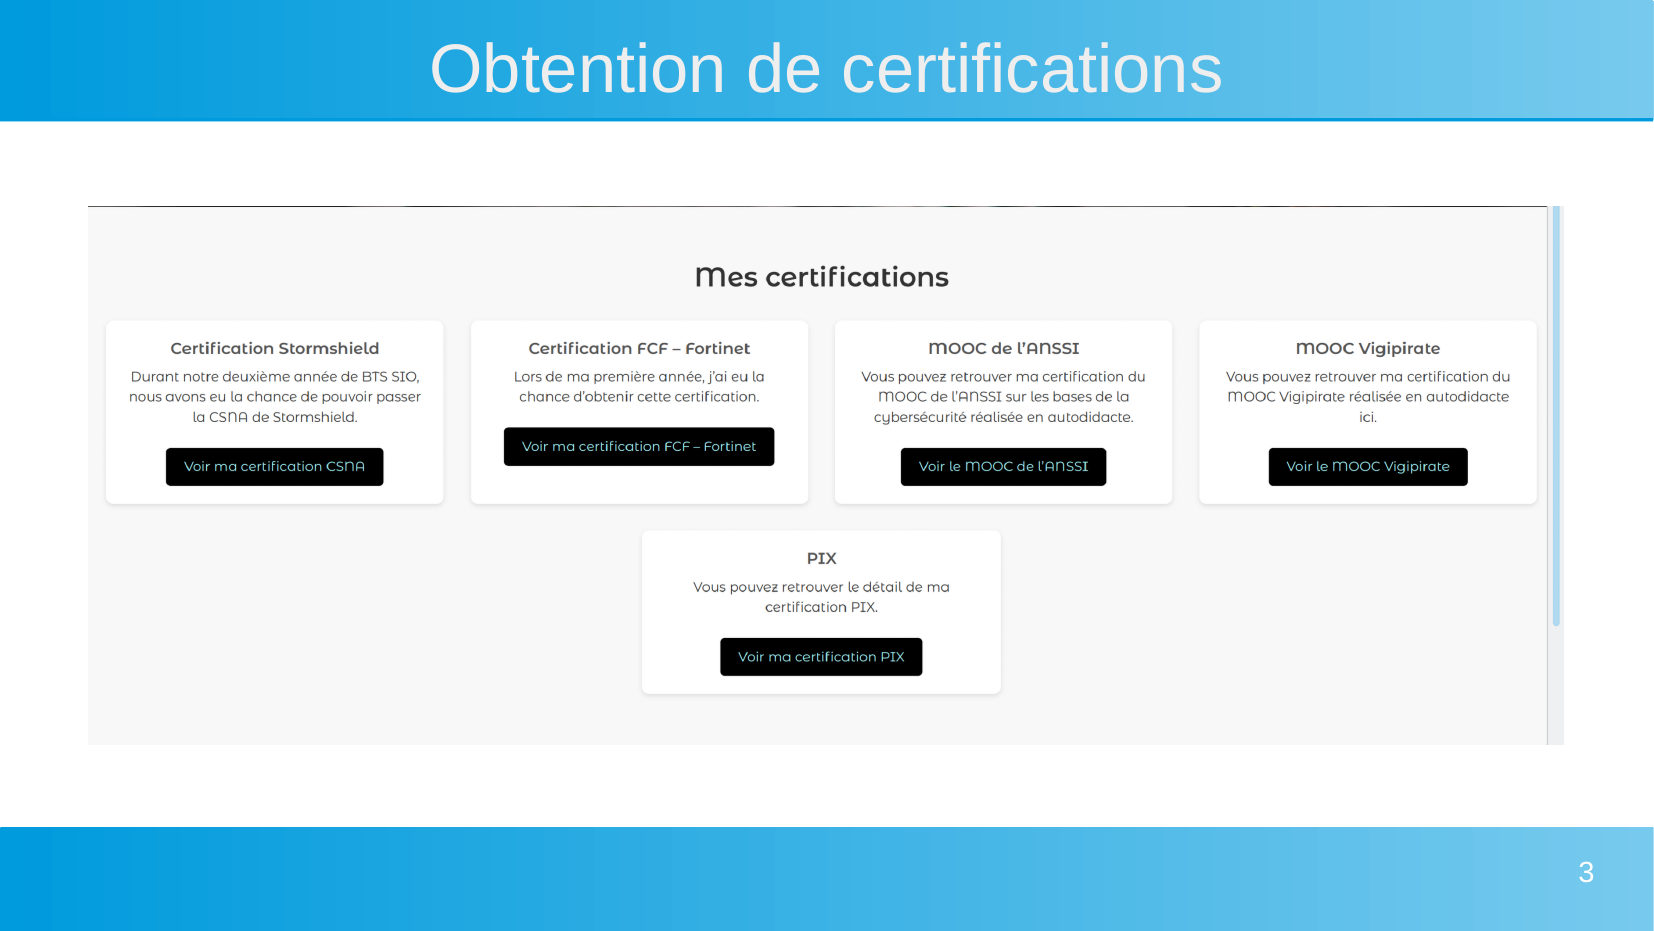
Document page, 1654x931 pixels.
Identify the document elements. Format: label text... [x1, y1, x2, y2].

title Obtention de certifications [59, 29, 1595, 108]
picture [88, 206, 1564, 745]
